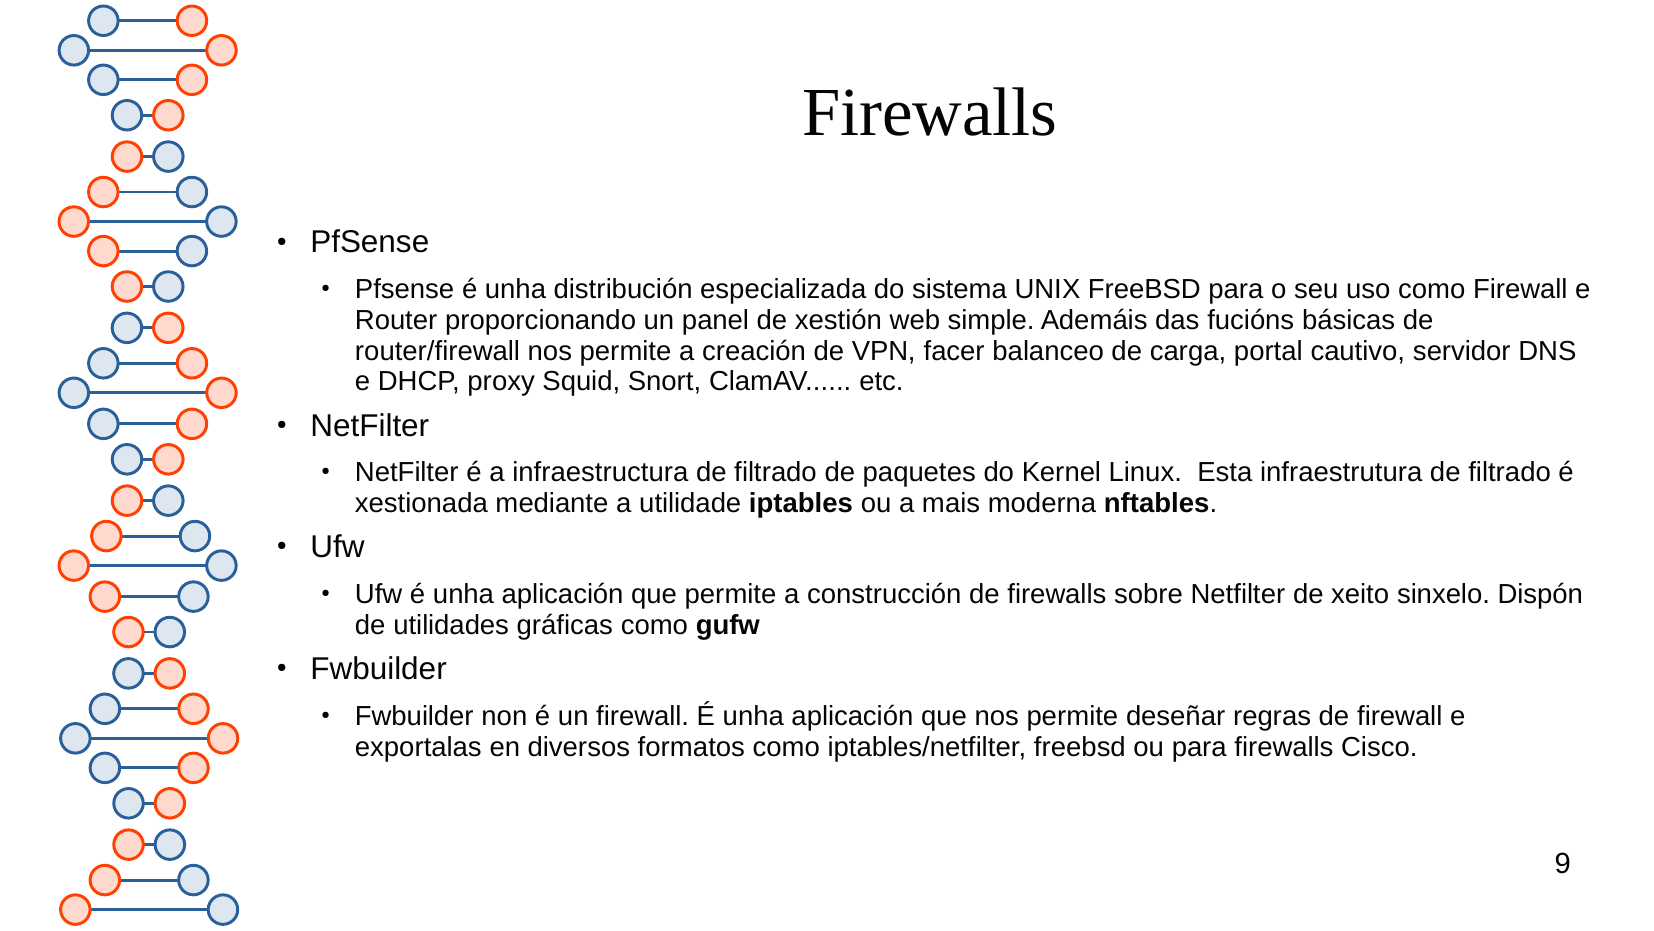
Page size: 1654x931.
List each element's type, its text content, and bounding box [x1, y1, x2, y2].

title Firewalls [265, 35, 1595, 189]
list PfSense Pfsense é unha distribución especializada do sistema UNIX FreeBSD para o seu uso como Firewall e Router proporcionando un panel de xestión web simple. Ademáis das fucións básicas de router/firewall nos permite a creación de VPN, facer balanceo de carga, portal cautivo, servidor DNS e DHCP, proxy Squid, Snort, ClamAV...... etc. NetFilter NetFilter é a infraestructura de filtrado de paquetes do Kernel Linux. Esta infraestrutura de filtrado é xestionada mediante a utilidade iptables ou a mais moderna nftables. Ufw Ufw é unha aplicación que permite a construcción de firewalls sobre Netfilter de xeito sinxelo. Dispón de utilidades gráficas como gufw Fwbuilder Fwbuilder non é un firewall. É unha aplicación que nos permite deseñar regras de firewall e exportalas en diversos formatos como iptables/netfilter, freebsd ou para firewalls Cisco. [265, 224, 1595, 764]
